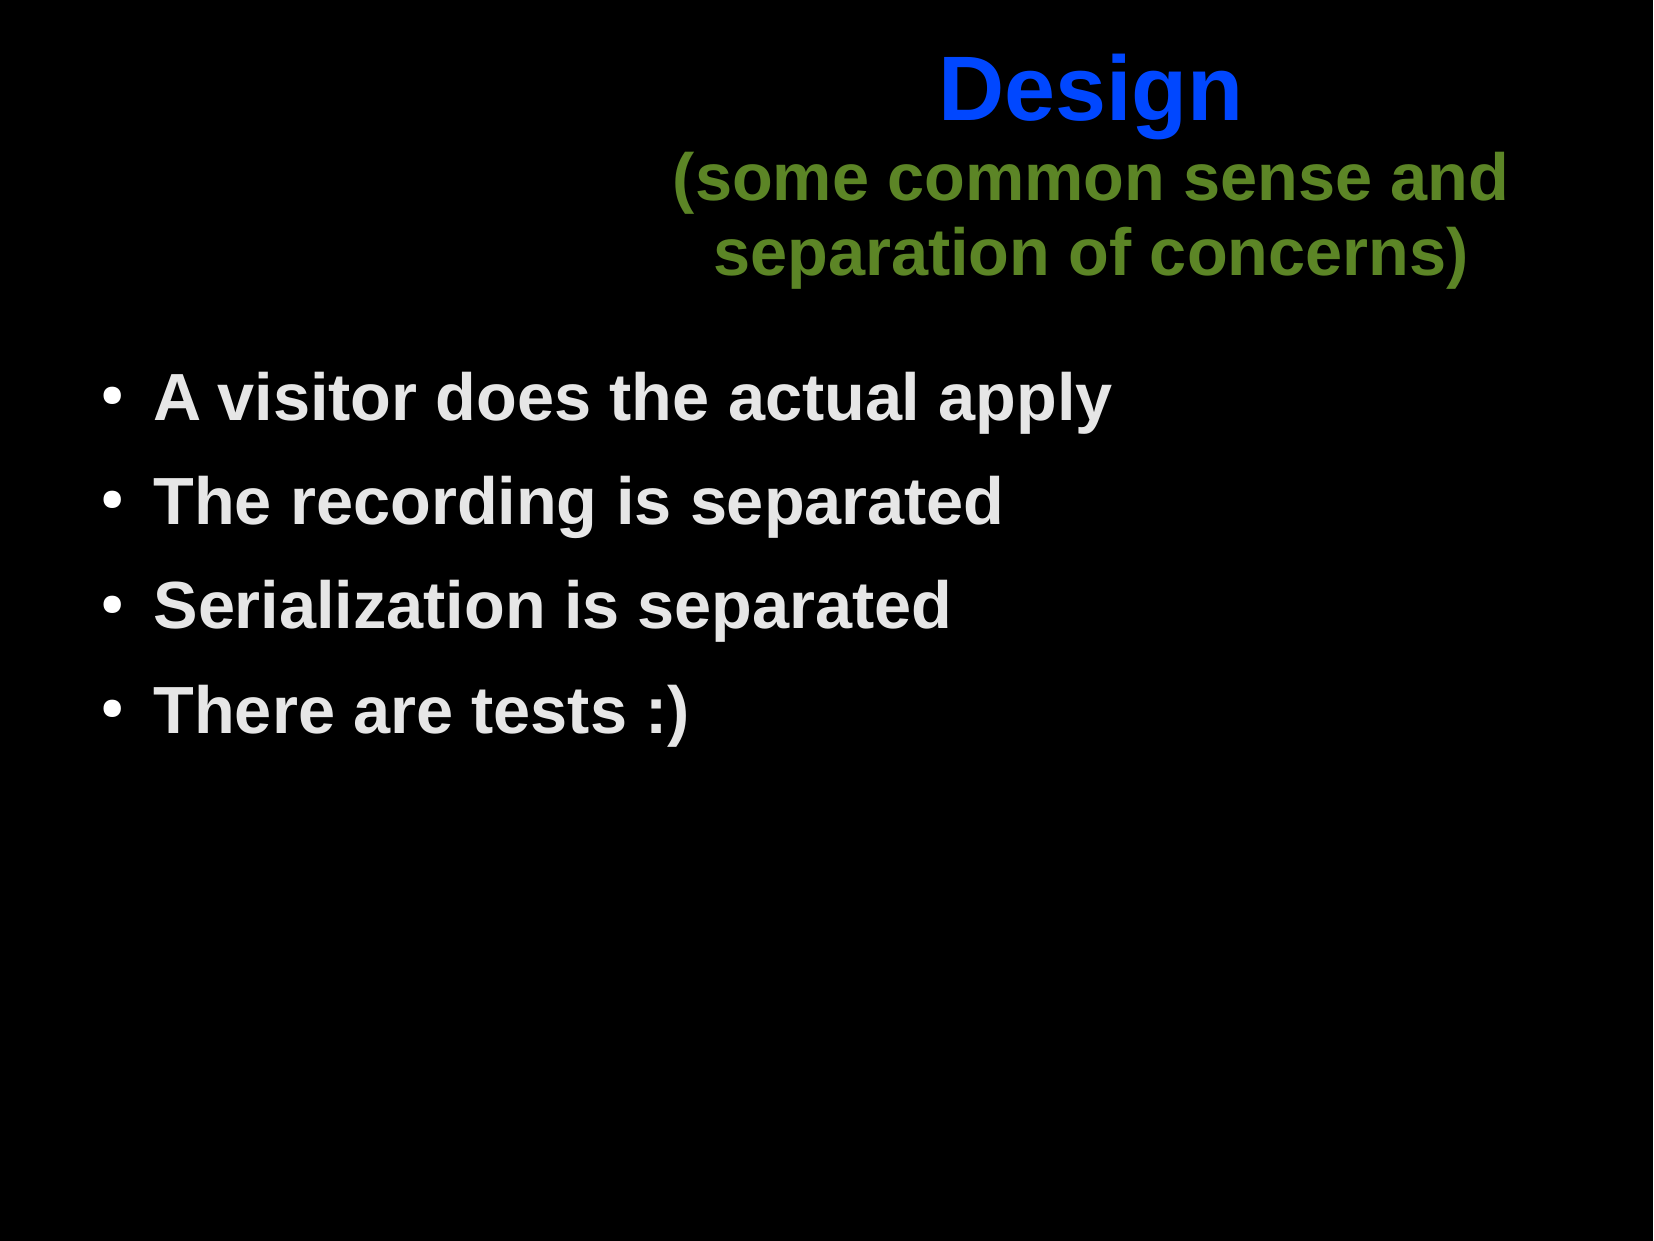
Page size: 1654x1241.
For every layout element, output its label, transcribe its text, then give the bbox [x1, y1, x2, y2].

title Design (some common sense and separation of concerns) [607, 18, 1576, 309]
list A visitor does the actual apply The recording is separated Serialization is separated There are tests :) [82, 360, 1571, 1109]
